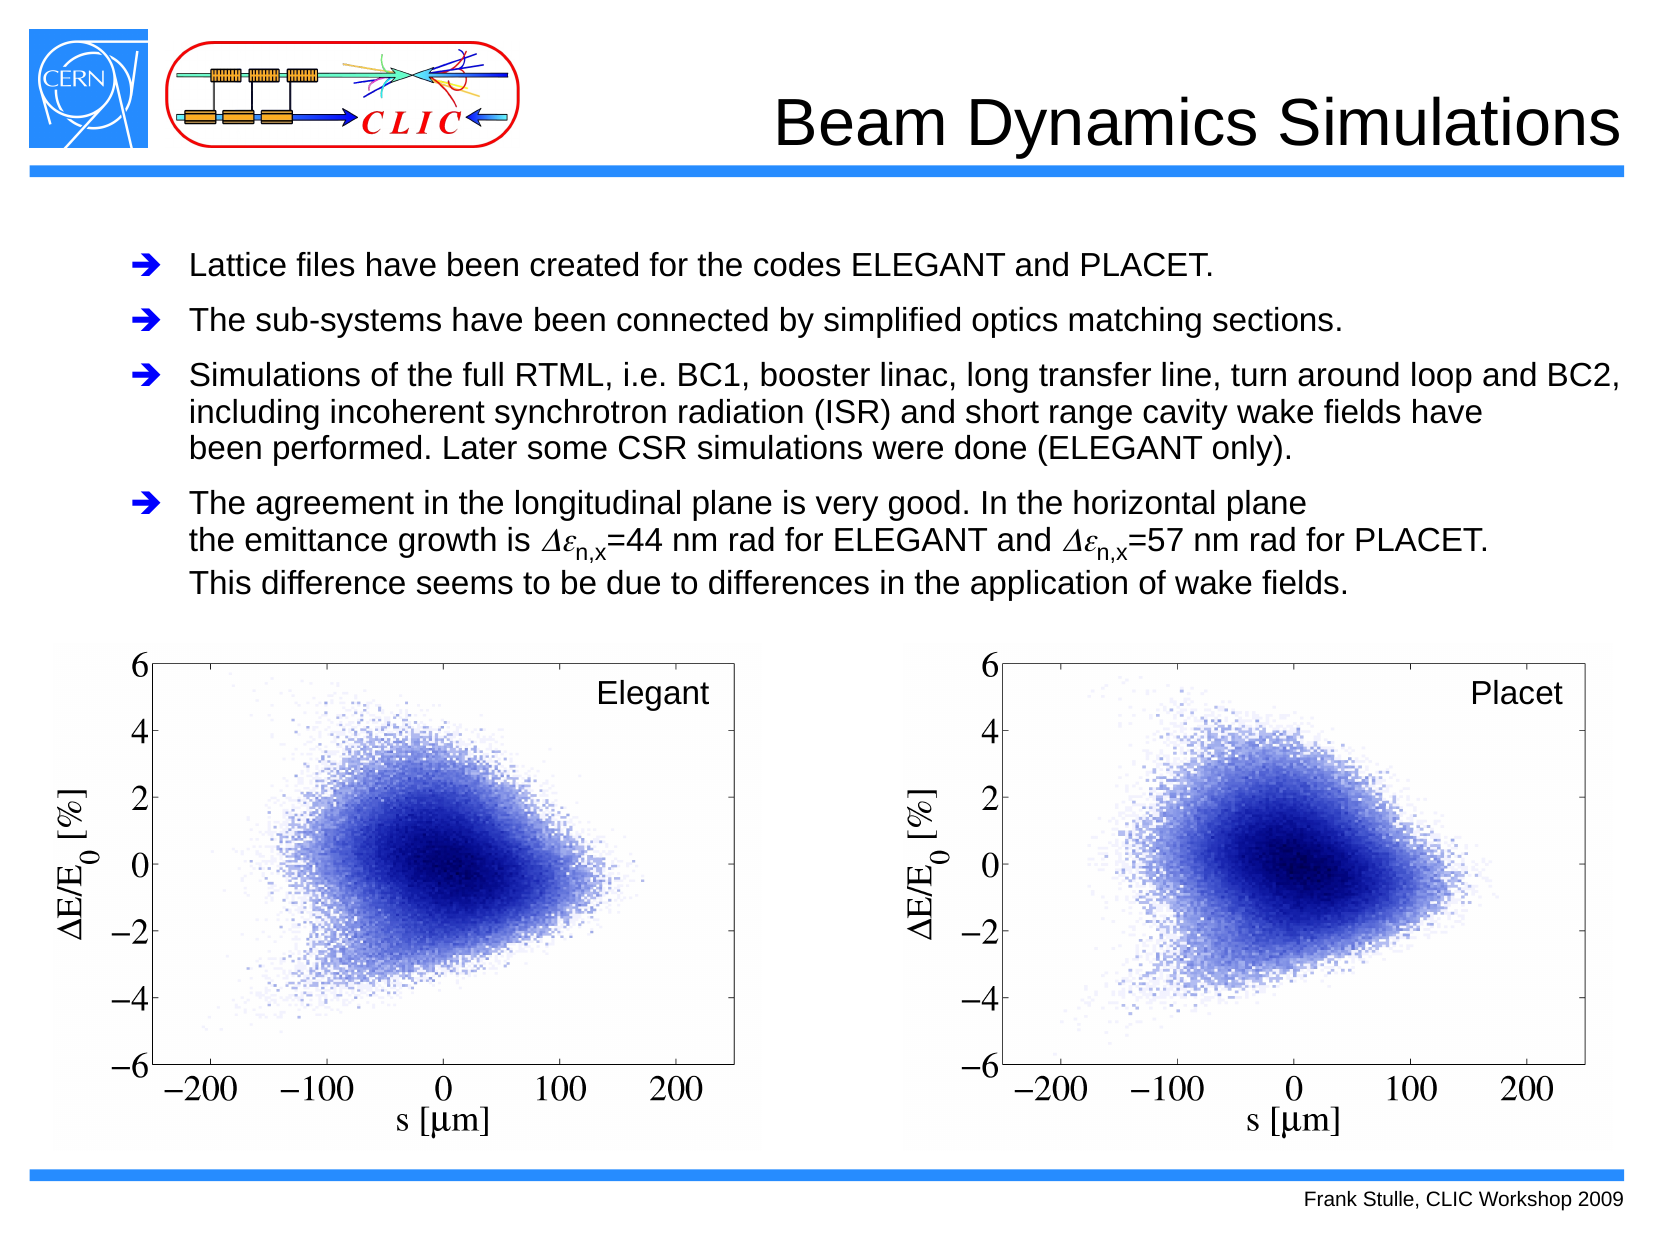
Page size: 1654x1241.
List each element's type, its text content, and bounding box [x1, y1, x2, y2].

picture [165, 41, 520, 79]
text_box  Lattice files have been created for the codes ELEGANT and PLACET.  The sub-systems have been connected by simplified optics matching sections.  Simulations of the full RTML, i.e. BC1, booster linac, long transfer line, turn around loop and BC2, including incoherent synchrotron radiation (ISR) and short range cavity wake fields have been performed. Later some CSR simulations were done (ELEGANT only).  The agreement in the longitudinal plane is very good. In the horizontal plane the emittance growth is Den,x=44 nm rad for ELEGANT and Den,x=57 nm rad for PLACET. This difference seems to be due to differences in the application of wake fields. [115, 239, 1640, 625]
picture [29, 29, 148, 148]
text_box Elegant [581, 667, 725, 720]
picture [903, 643, 1613, 1151]
picture [53, 643, 762, 1151]
title Beam Dynamics Simulations [134, 79, 1623, 166]
text_box Placet [1455, 667, 1579, 720]
